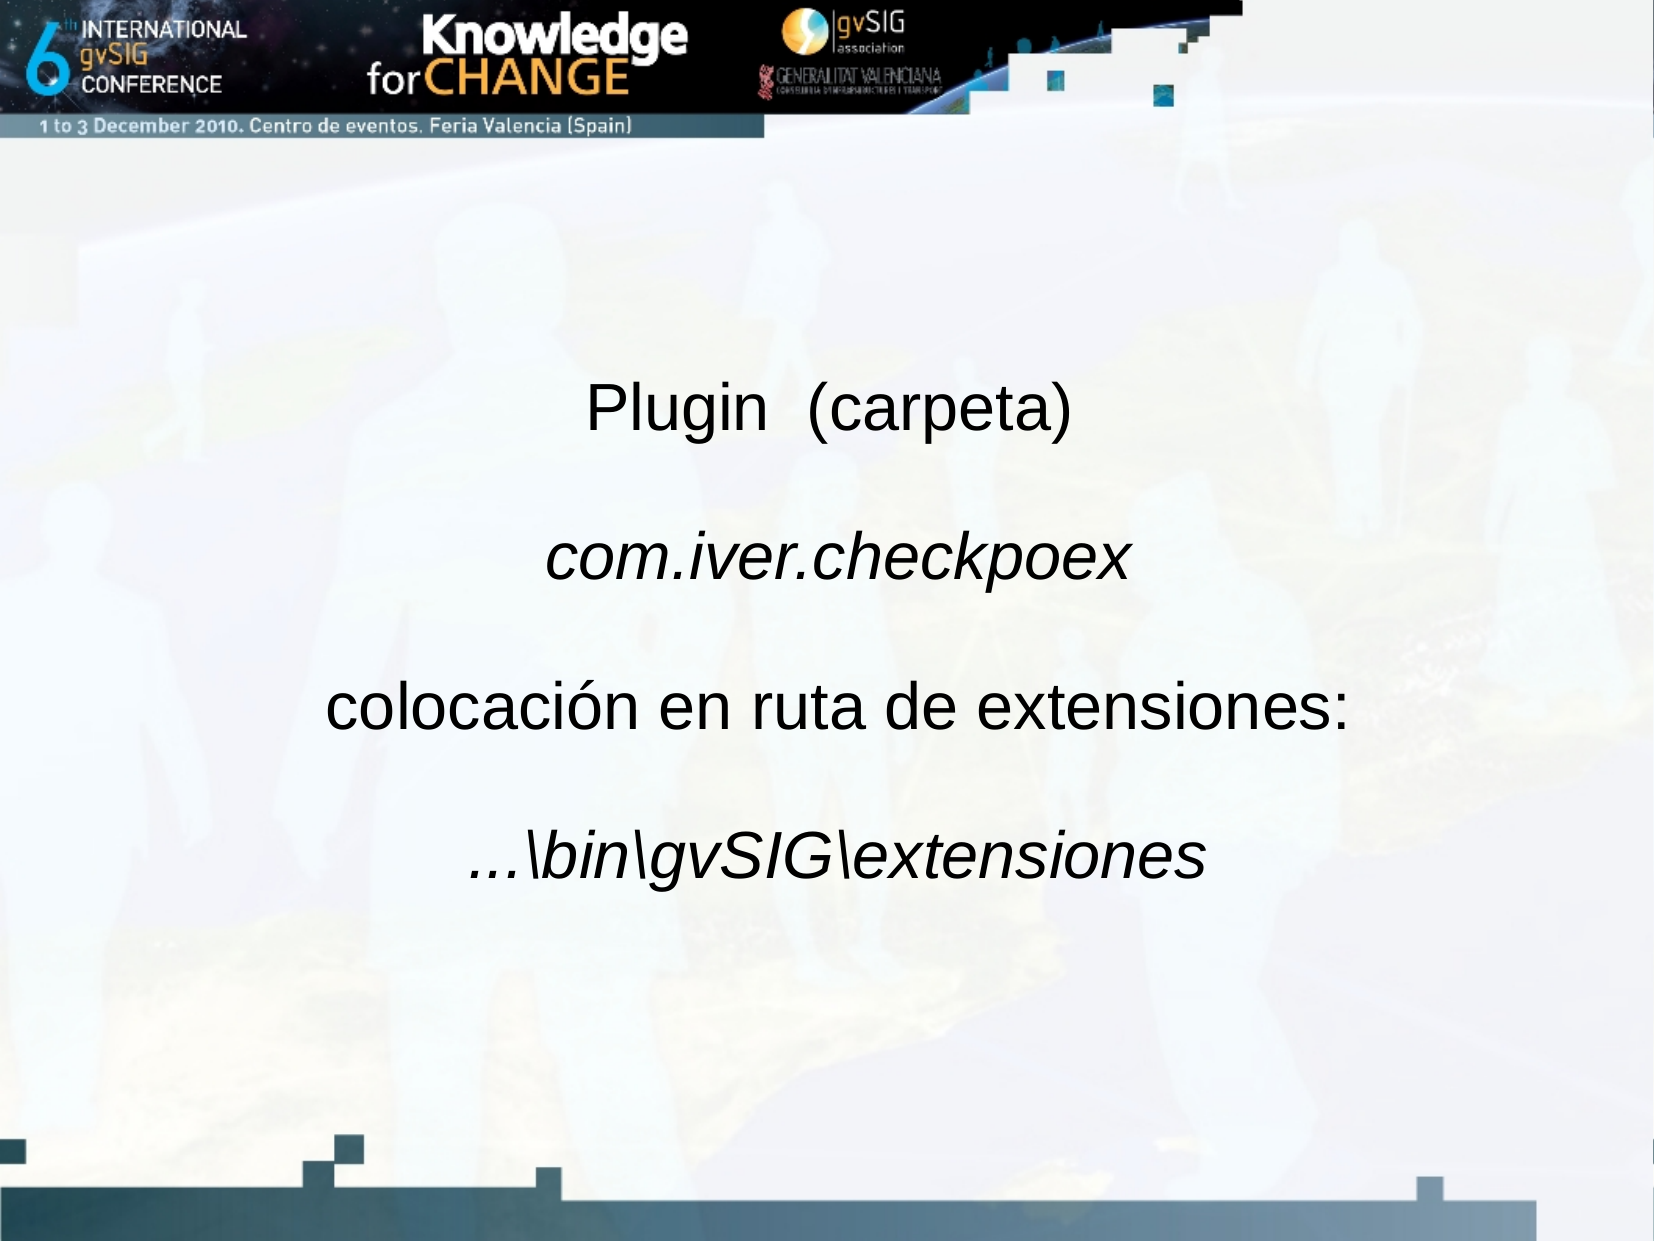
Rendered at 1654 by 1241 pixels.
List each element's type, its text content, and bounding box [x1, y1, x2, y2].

subtitle Plugin (carpeta) com.iver.checkpoex colocación en ruta de extensiones: ...\bin\gvSIG\extensiones [76, 229, 1565, 1034]
picture [0, 0, 1654, 1241]
